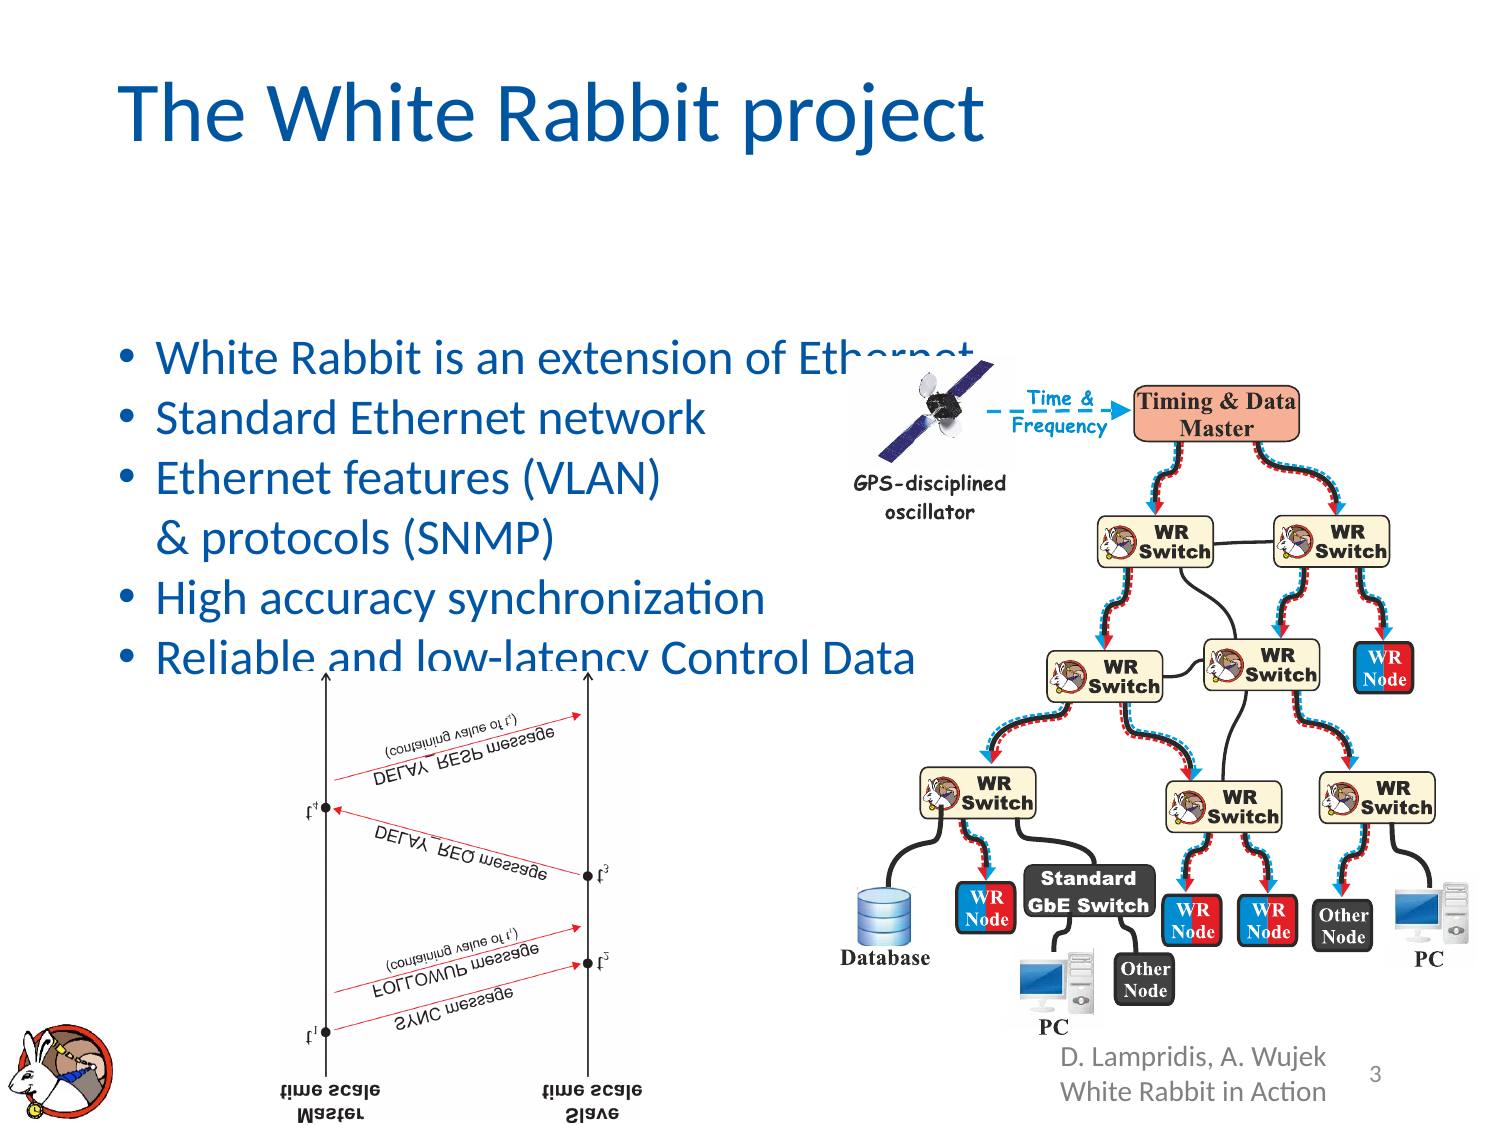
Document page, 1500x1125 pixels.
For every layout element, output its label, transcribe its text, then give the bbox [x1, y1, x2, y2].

picture [7, 1024, 113, 1121]
picture [278, 670, 646, 1125]
picture [840, 356, 1477, 1036]
text_box White Rabbit is an extension of Ethernet Standard Ethernet network Ethernet features (VLAN) & protocols (SNMP) High accuracy synchronization Reliable and low-latency Control Data [103, 299, 1397, 1013]
text_box The White Rabbit project [103, 59, 1397, 169]
